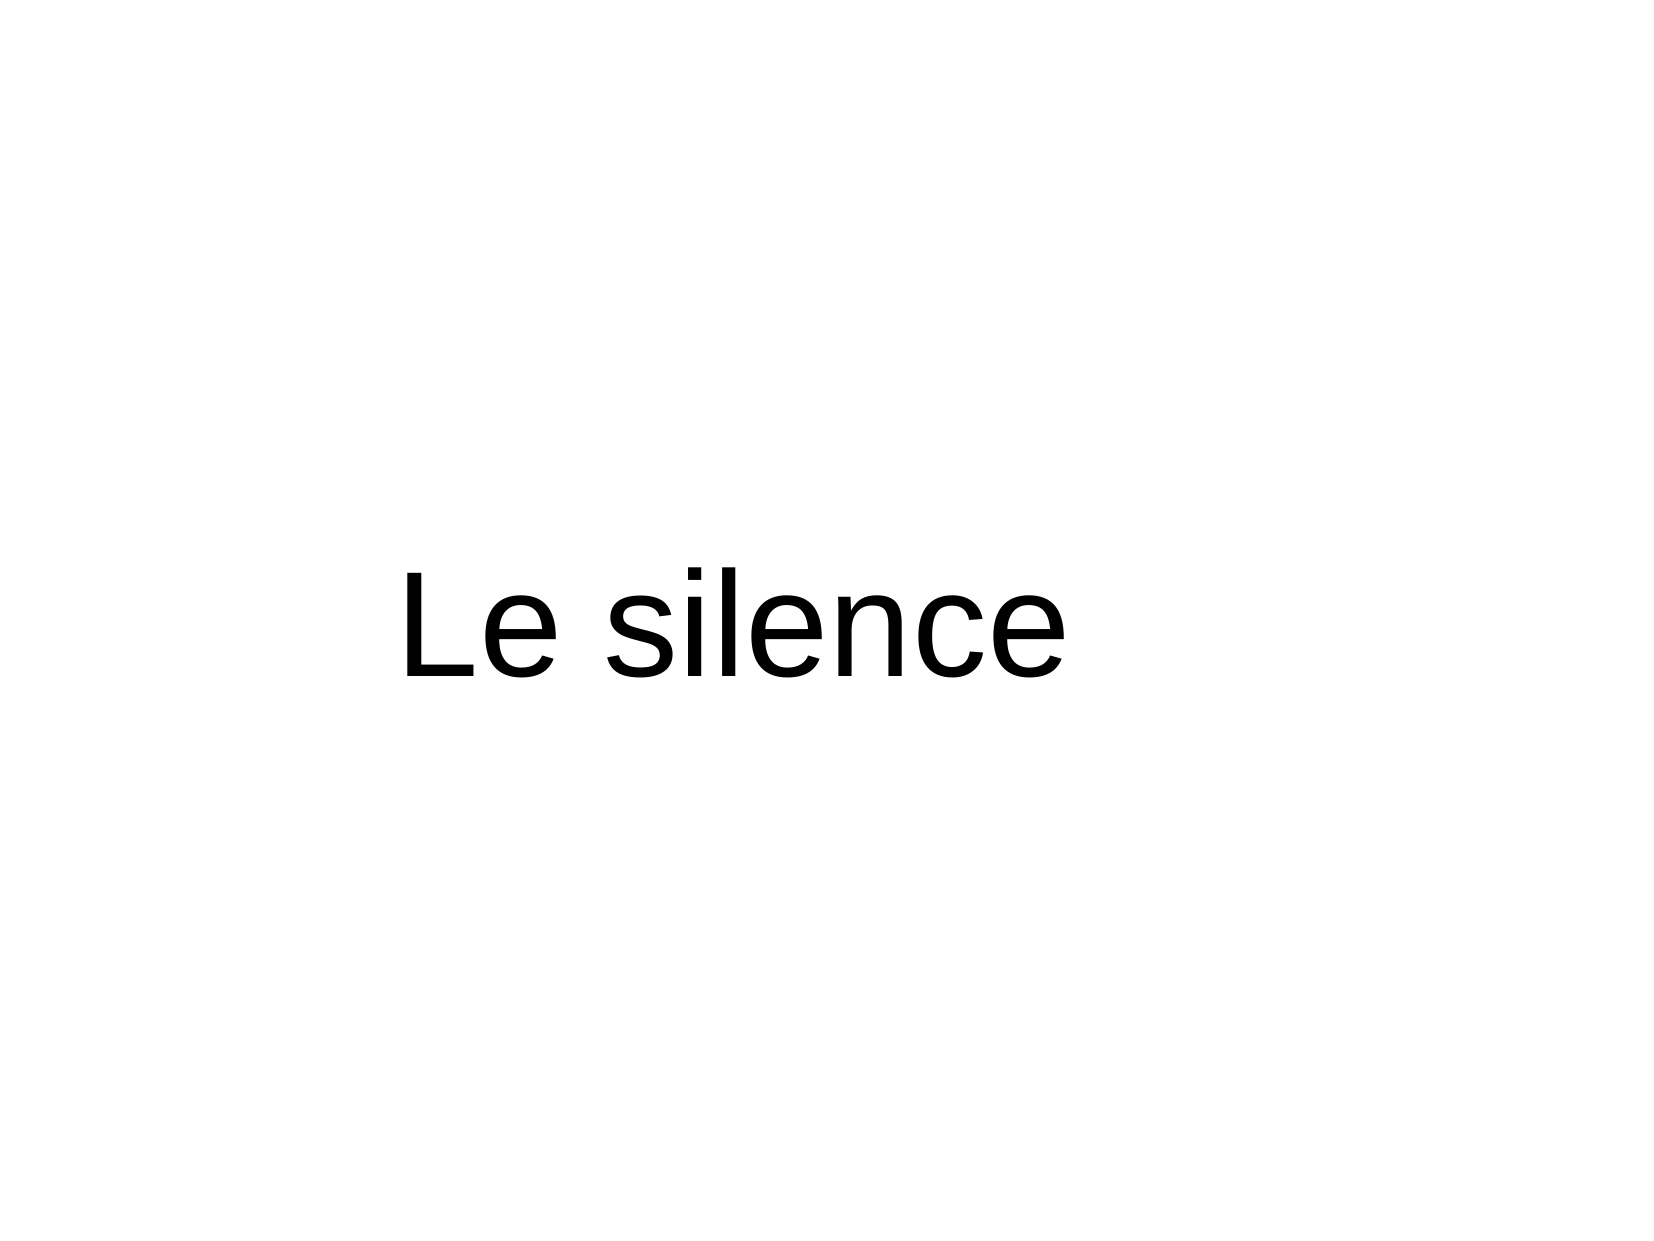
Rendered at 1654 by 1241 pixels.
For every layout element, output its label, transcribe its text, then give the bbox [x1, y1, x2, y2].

text_box Le silence [380, 533, 1279, 717]
